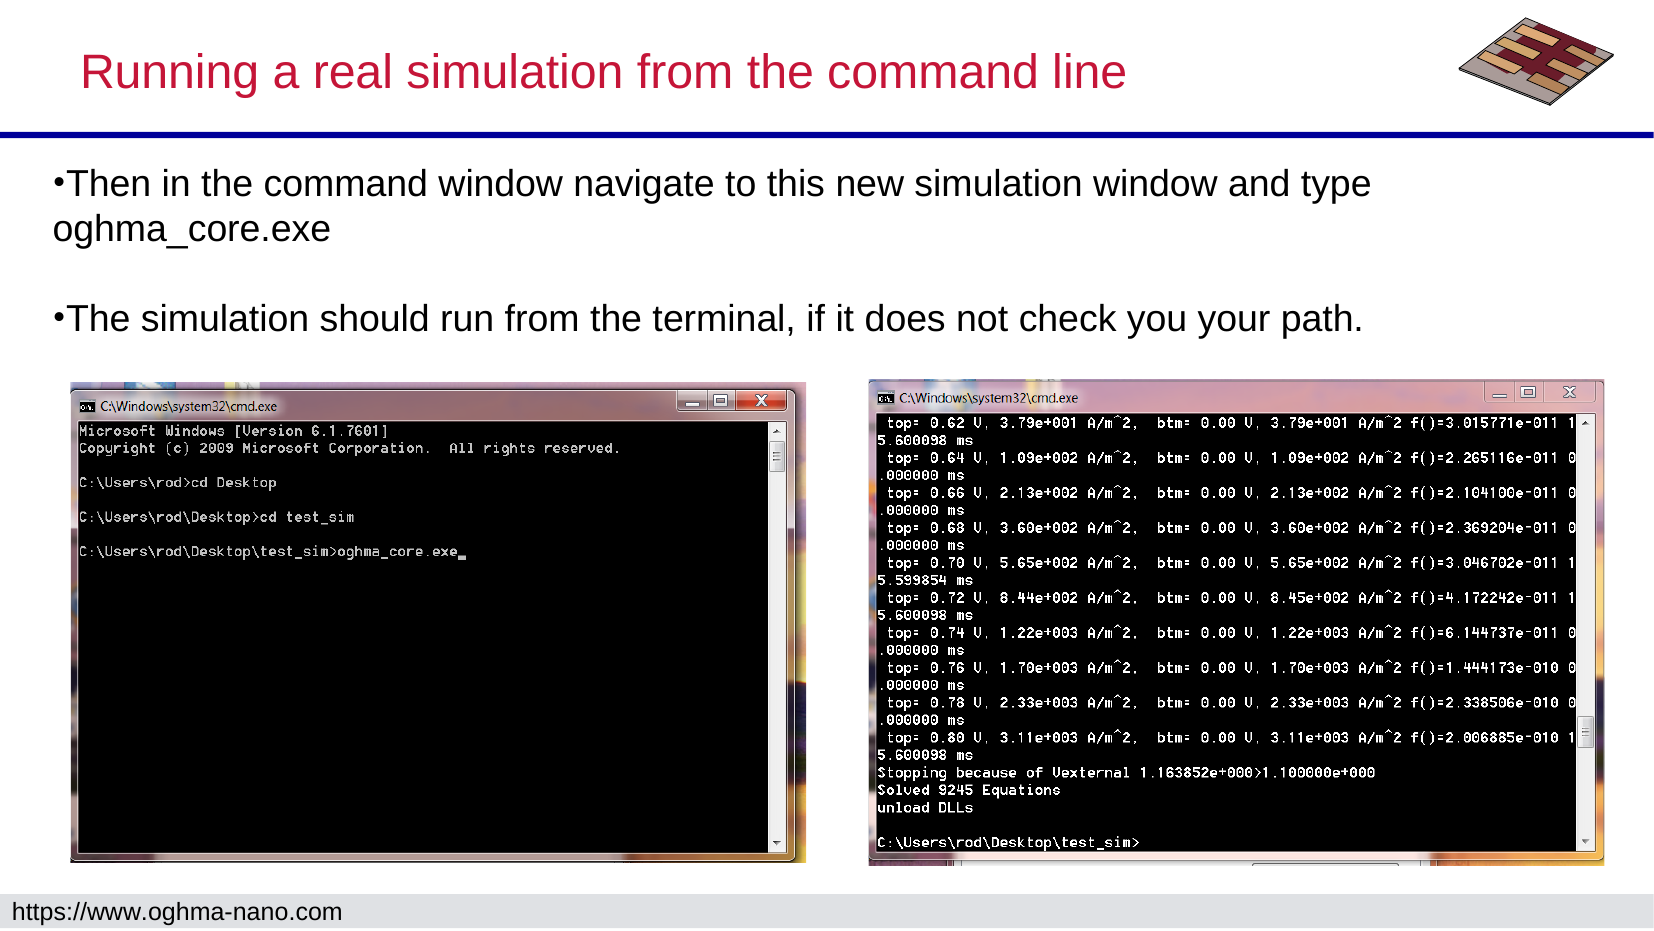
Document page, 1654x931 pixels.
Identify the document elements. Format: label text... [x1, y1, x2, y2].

text_box Then in the command window navigate to this new simulation window and type oghma_core.exe The simulation should run from the terminal, if it does not check you your path. [38, 151, 1613, 931]
picture [868, 379, 1605, 866]
picture [70, 382, 807, 863]
title Running a real simulation from the command line [65, 28, 1430, 116]
